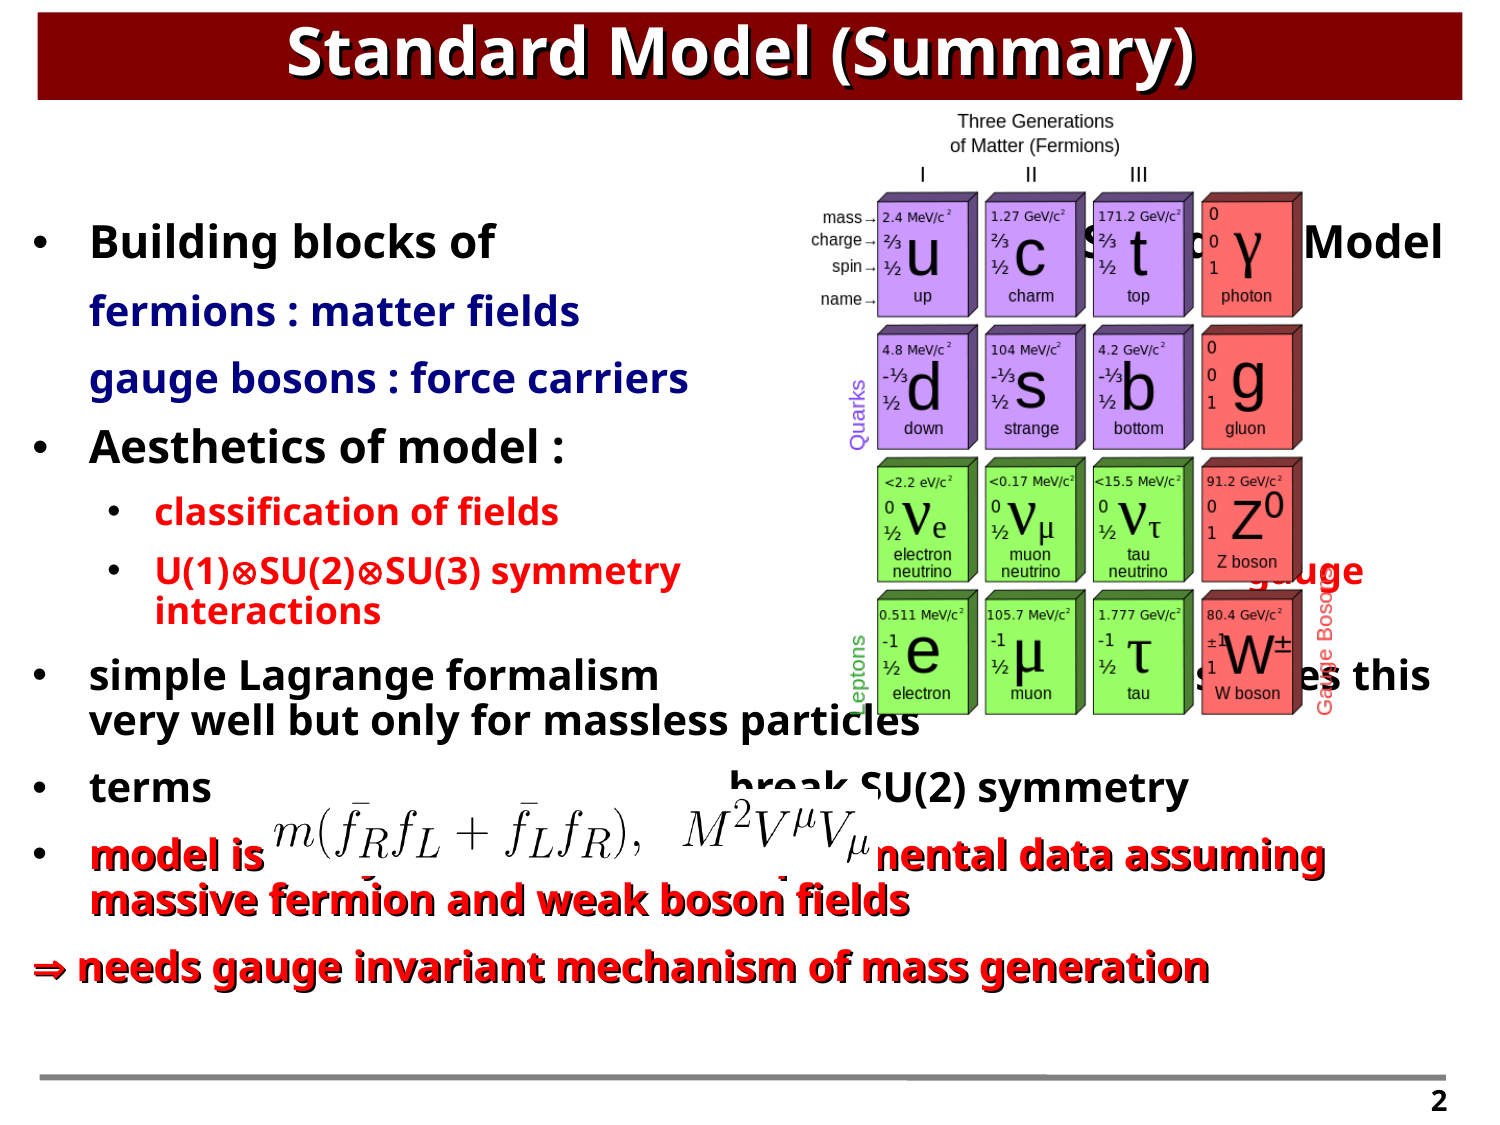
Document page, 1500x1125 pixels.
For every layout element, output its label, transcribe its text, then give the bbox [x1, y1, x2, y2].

picture [780, 97, 1360, 732]
picture [271, 789, 878, 876]
title Standard Model (Summary) [41, 10, 1459, 98]
list Building blocks of Standard Model fermions : matter fields gauge bosons : force carriers Aesthetics of model : classification of fields U(1)ÄSU(2)ÄSU(3) symmetry → gauge interactions simple Lagrange formalism describes this very well but only for massless particles terms break SU(2) symmetry model is fairly consistent with experimental data assuming massive fermion and weak boson fields Þ needs gauge invariant mechanism of mass generation [17, 135, 1471, 1125]
